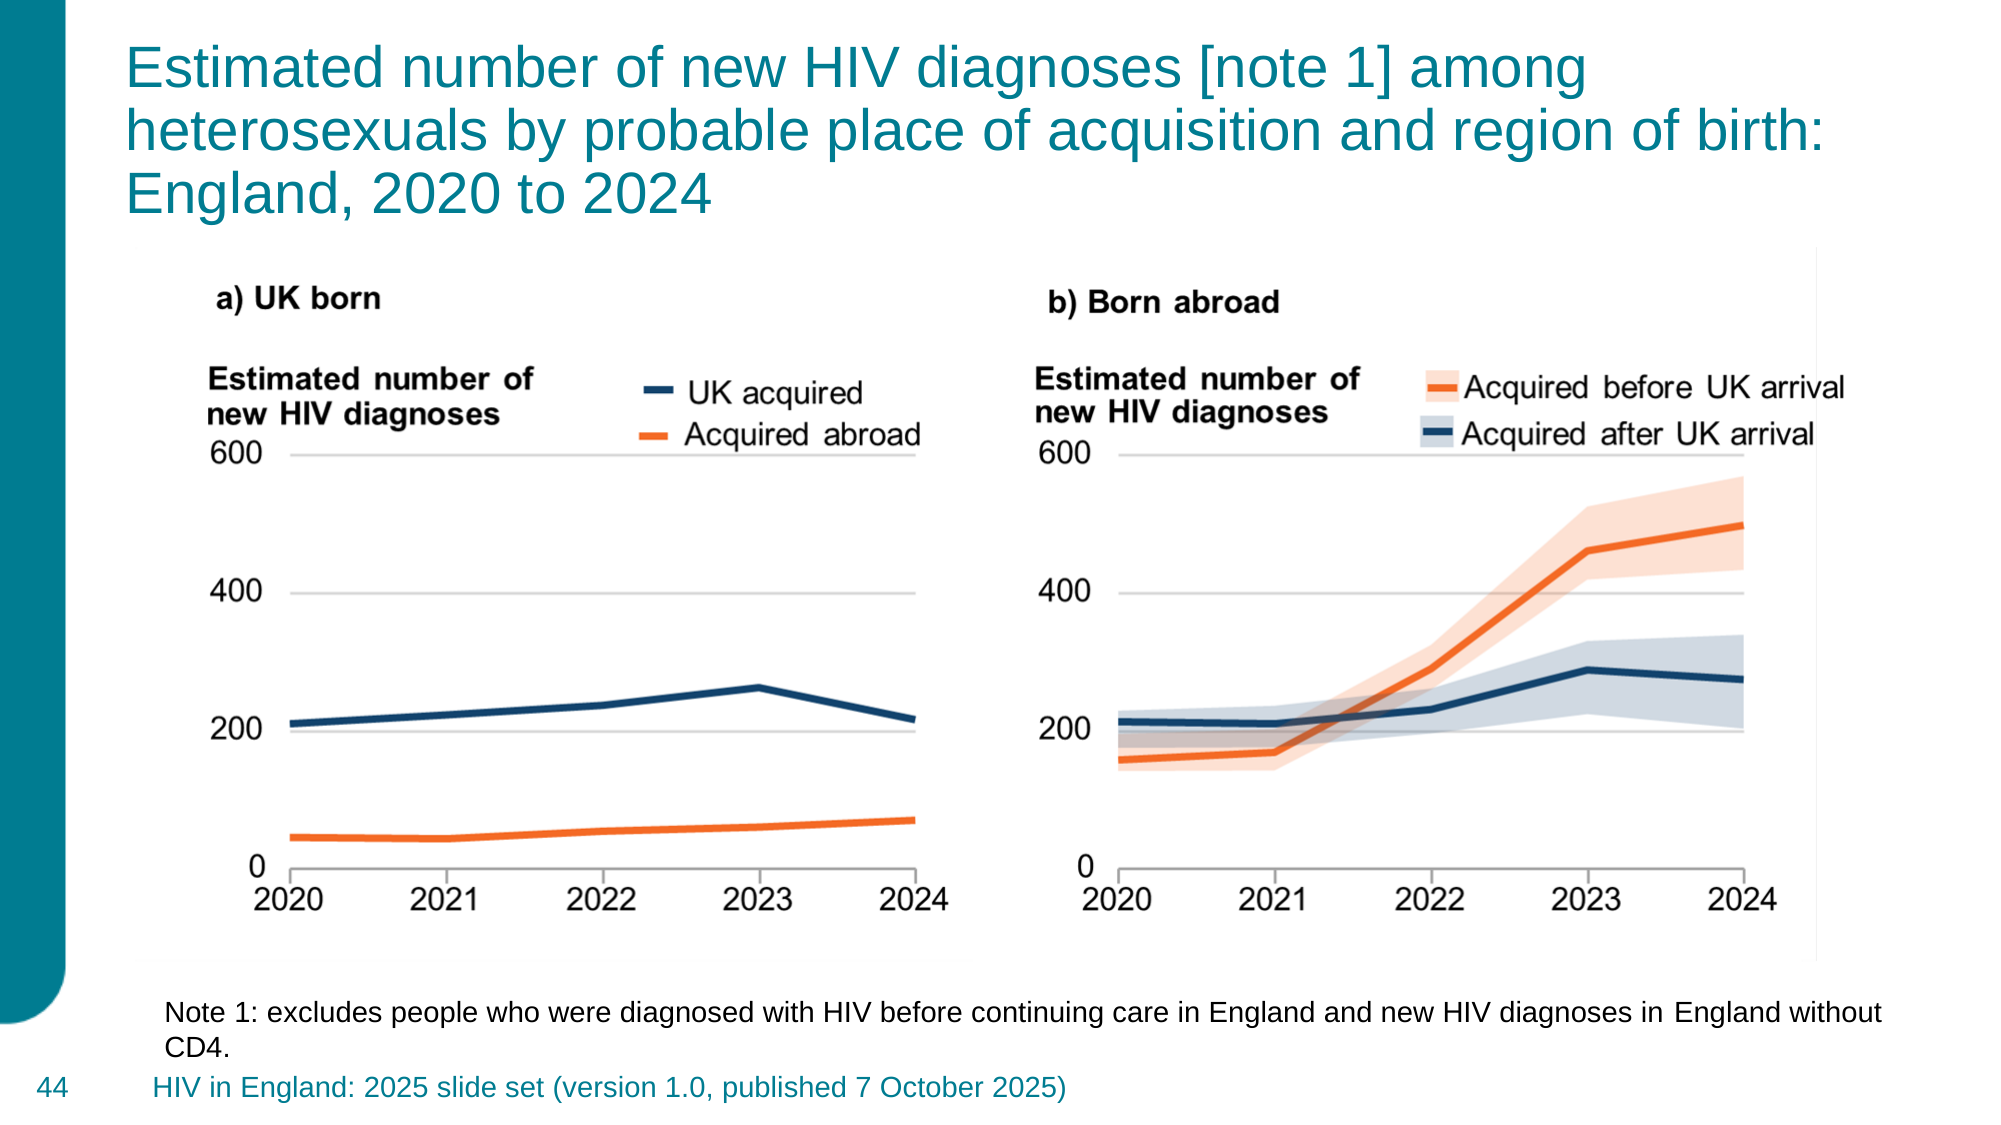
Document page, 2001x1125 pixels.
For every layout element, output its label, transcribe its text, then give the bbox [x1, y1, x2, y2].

picture [135, 247, 1865, 962]
text_box Note 1: excludes people who were diagnosed with HIV before continuing care in England and new HIV diagnoses in England without CD4. [149, 985, 1956, 1072]
title Estimated number of new HIV diagnoses [note 1] among heterosexuals by probable place of acquisition and region of birth: England, 2020 to 2024 [110, 29, 1917, 224]
text_box [21, 1056, 120, 1117]
text_box HIV in England: 2025 slide set (version 1.0, published 7 October 2025) [137, 1056, 1780, 1116]
